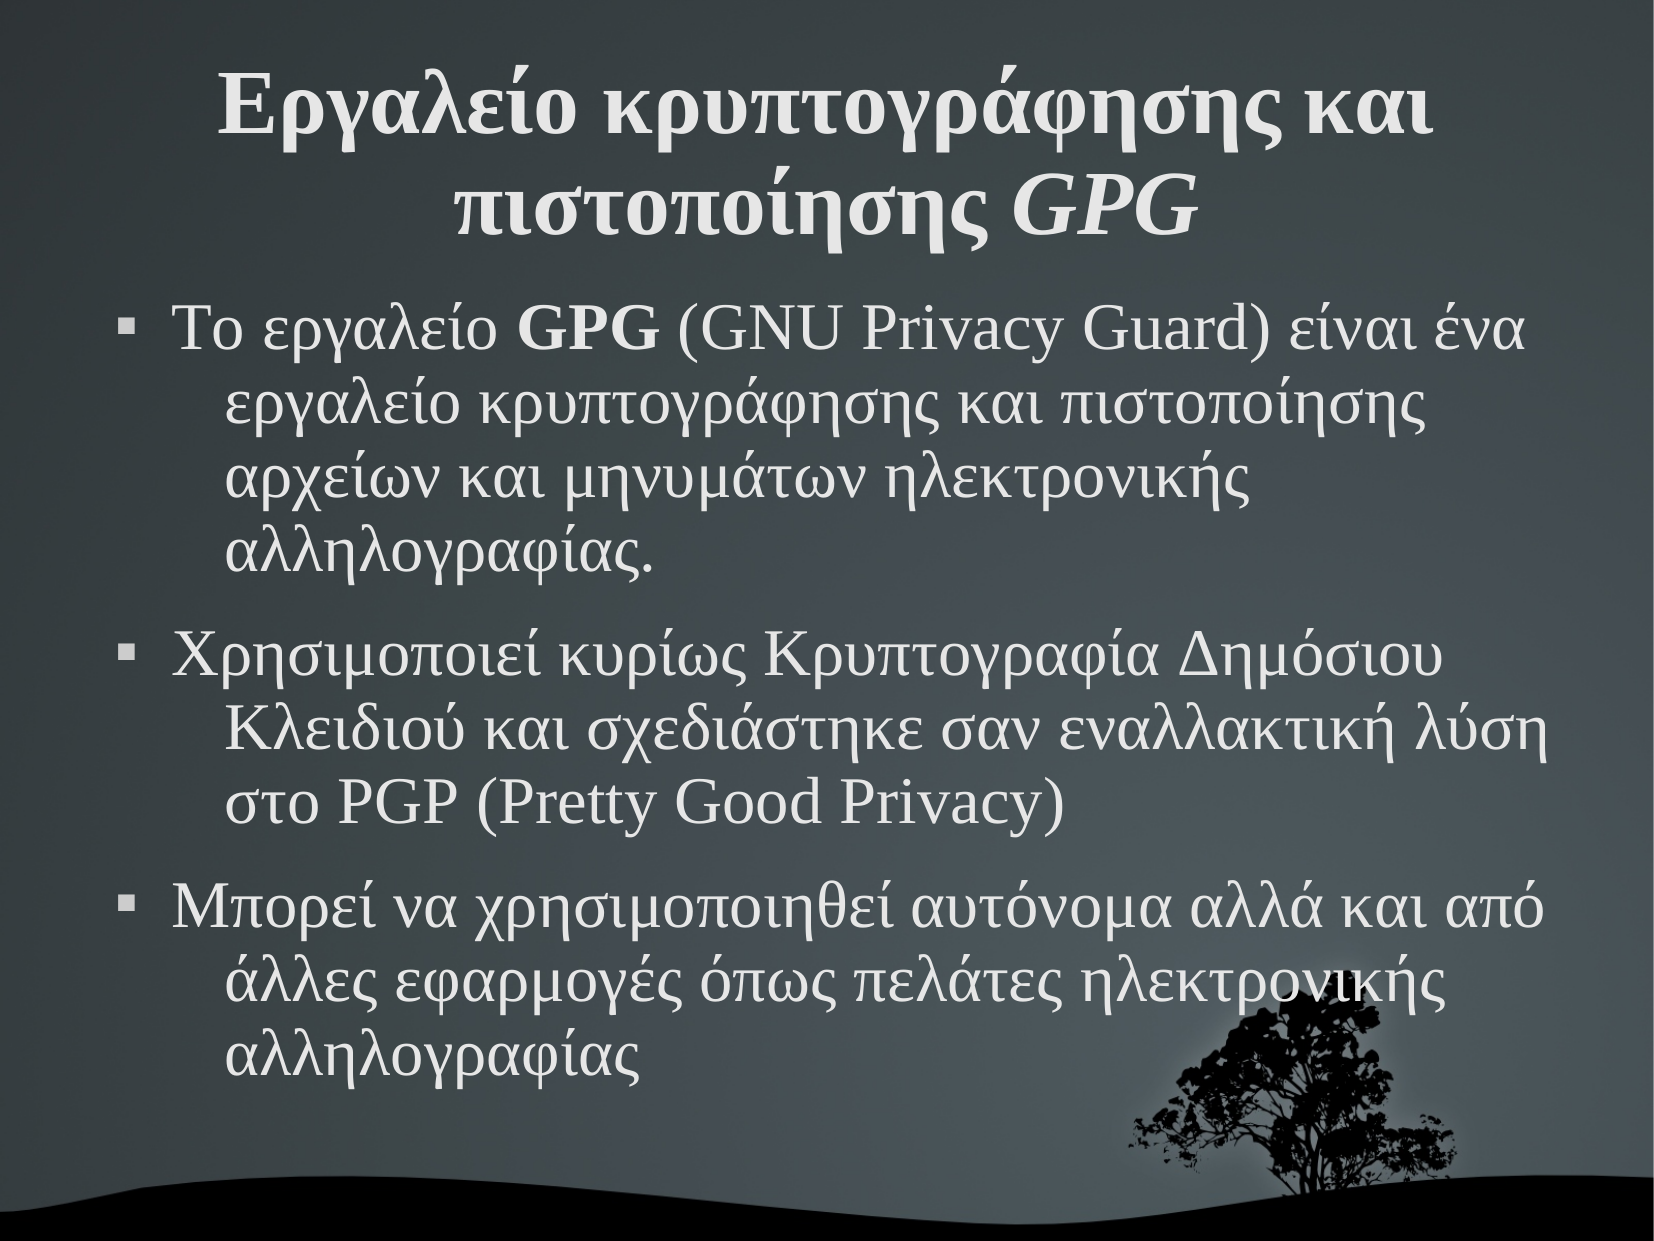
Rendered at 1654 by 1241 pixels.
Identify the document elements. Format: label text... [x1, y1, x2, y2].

picture [0, 0, 1654, 1241]
title Εργαλείο κρυπτογράφησης και πιστοποίησης GPG [82, 33, 1571, 273]
list Το εργαλείο GPG (GNU Privacy Guard) είναι ένα εργαλείο κρυπτογράφησης και πιστοποίησης αρχείων και μηνυμάτων ηλεκτρονικής αλληλογραφίας. Χρησιμοποιεί κυρίως Κρυπτογραφία Δημόσιου Κλειδιού και σχεδιάστηκε σαν εναλλακτική λύση στο PGP (Pretty Good Privacy) Μπορεί να χρησιμοποιηθεί αυτόνομα αλλά και από άλλες εφαρμογές όπως πελάτες ηλεκτρονικής αλληλογραφίας [82, 290, 1571, 1164]
